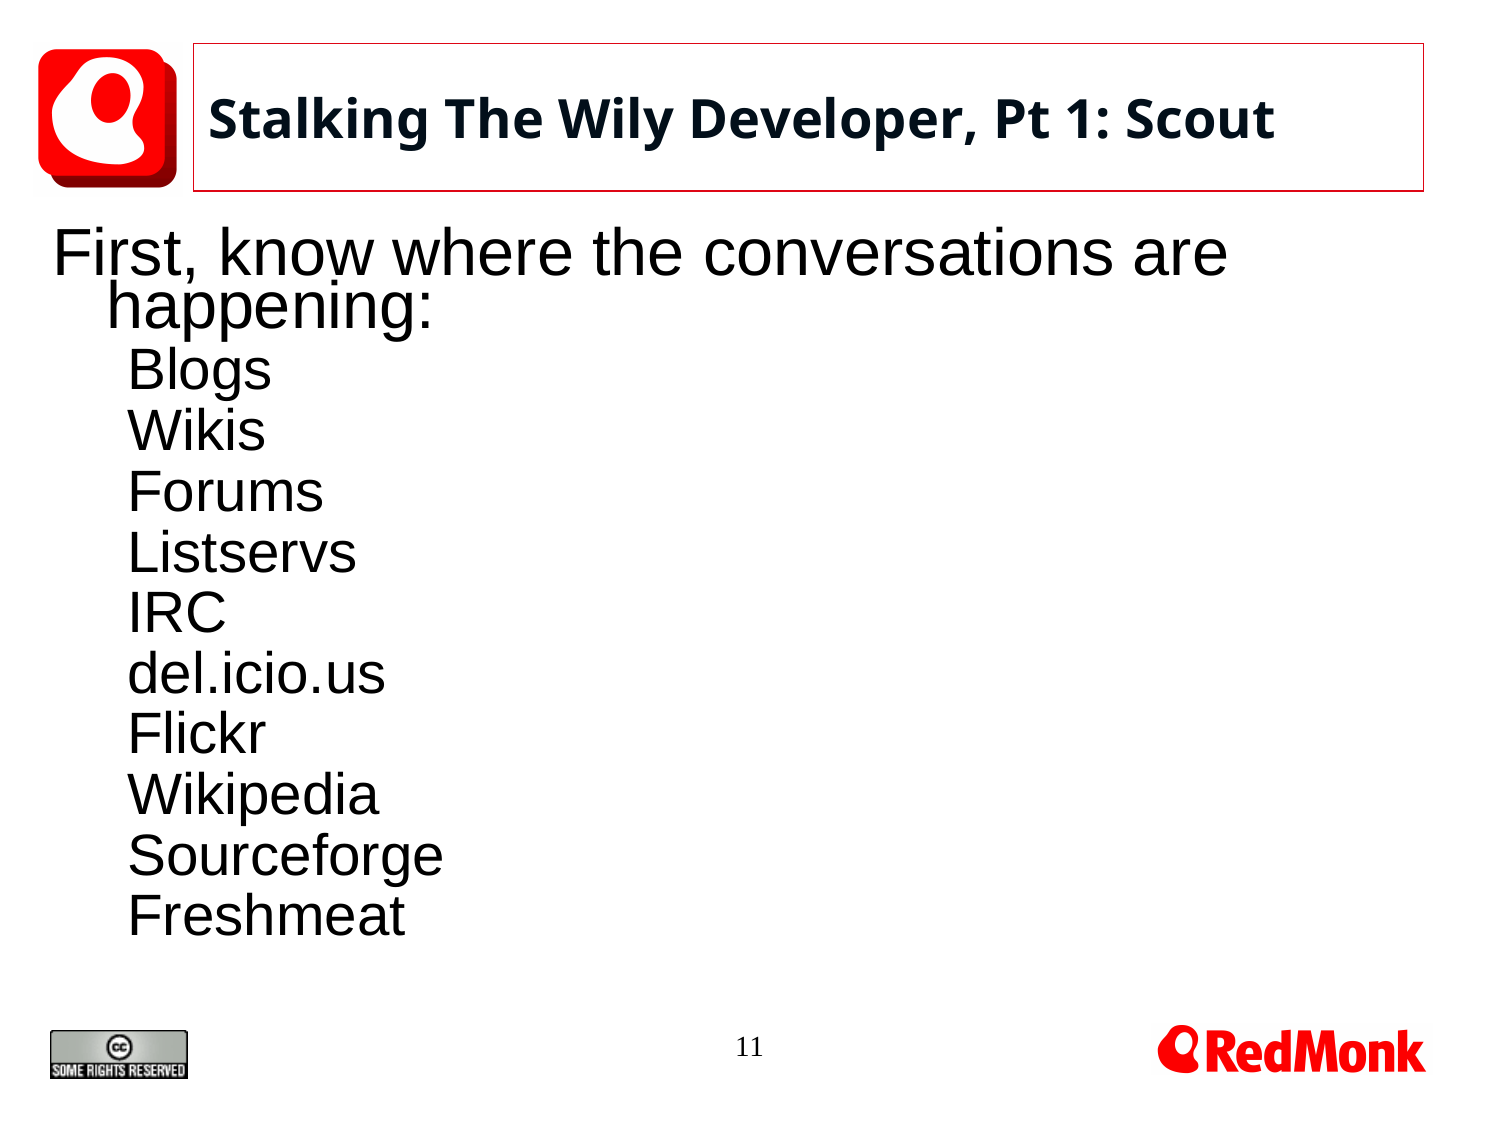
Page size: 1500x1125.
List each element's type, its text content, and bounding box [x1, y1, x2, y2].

picture [33, 42, 183, 197]
list First, know where the conversations are happening: Blogs Wikis Forums Listservs IRC del.icio.us Flickr Wikipedia Sourceforge Freshmeat [37, 224, 1425, 996]
picture [50, 1030, 188, 1079]
picture [1151, 1023, 1433, 1075]
title Stalking The Wily Developer, Pt 1: Scout [193, 43, 1424, 191]
